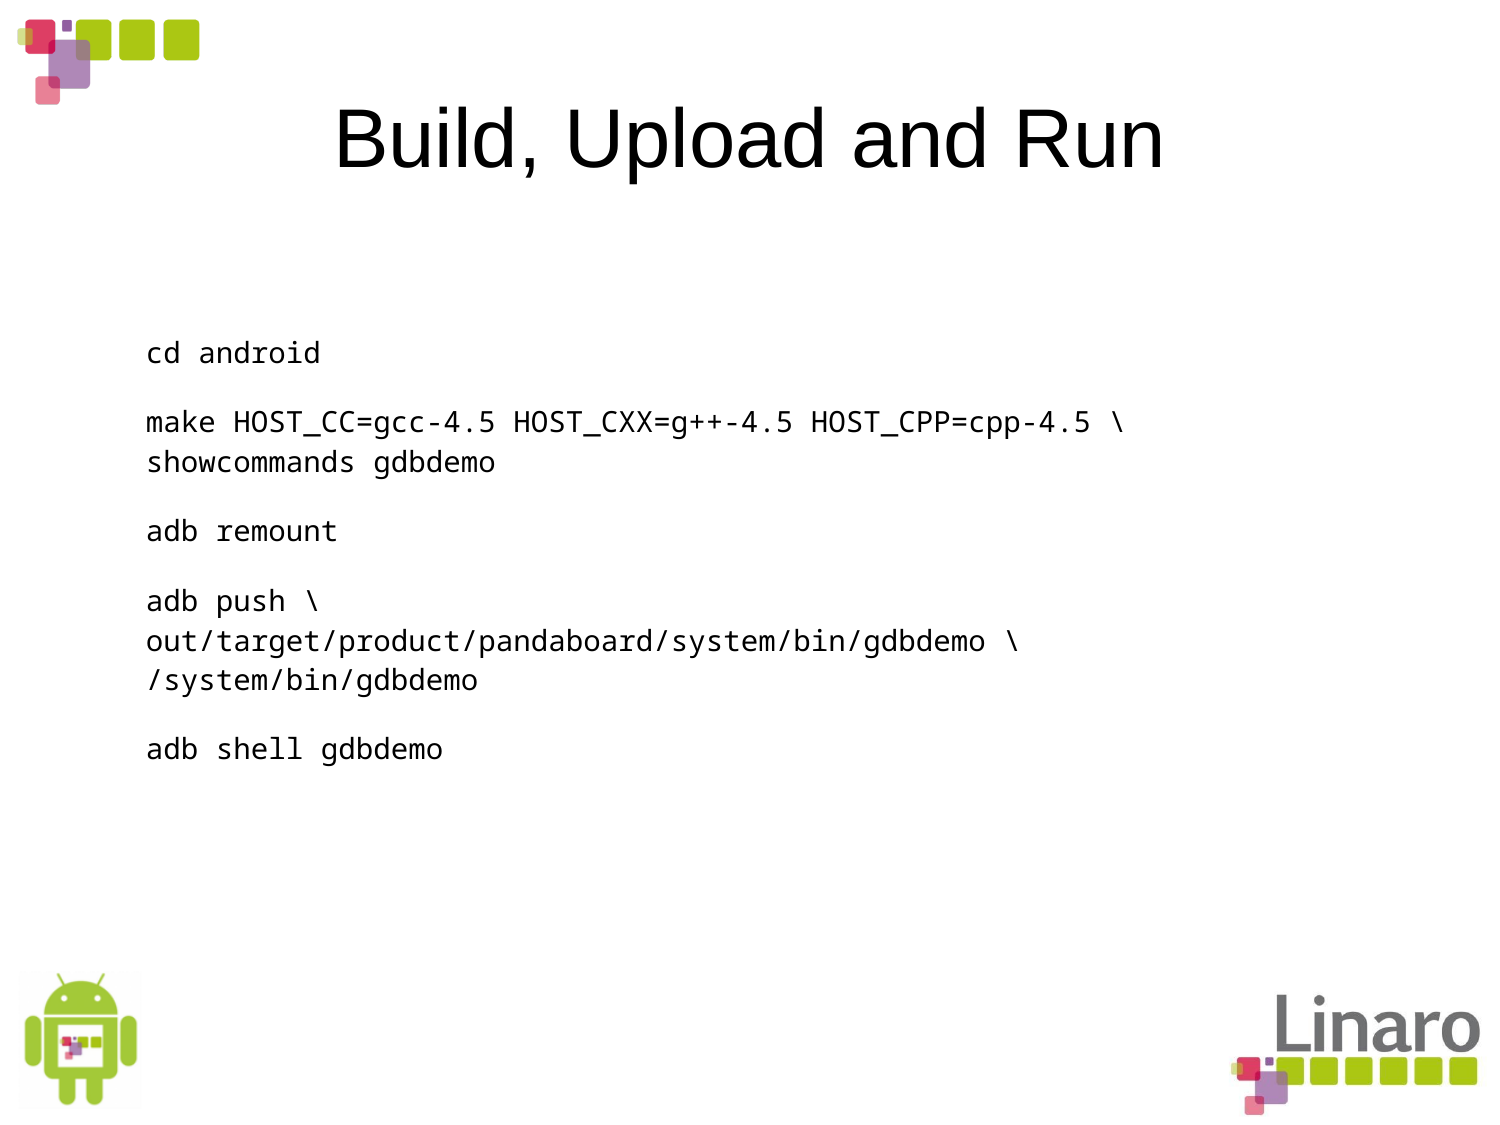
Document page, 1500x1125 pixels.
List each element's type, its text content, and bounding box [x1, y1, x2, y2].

picture [1219, 986, 1491, 1123]
picture [18, 971, 142, 1109]
picture [16, 12, 205, 121]
title Build, Upload and Run [74, 44, 1425, 233]
list cd android make HOST_CC=gcc-4.5 HOST_CXX=g++-4.5 HOST_CPP=cpp-4.5 \ showcommands gdbdemo adb remount adb push \ out/target/product/pandaboard/system/bin/gdbdemo \ /system/bin/gdbdemo adb shell gdbdemo [74, 263, 1425, 916]
